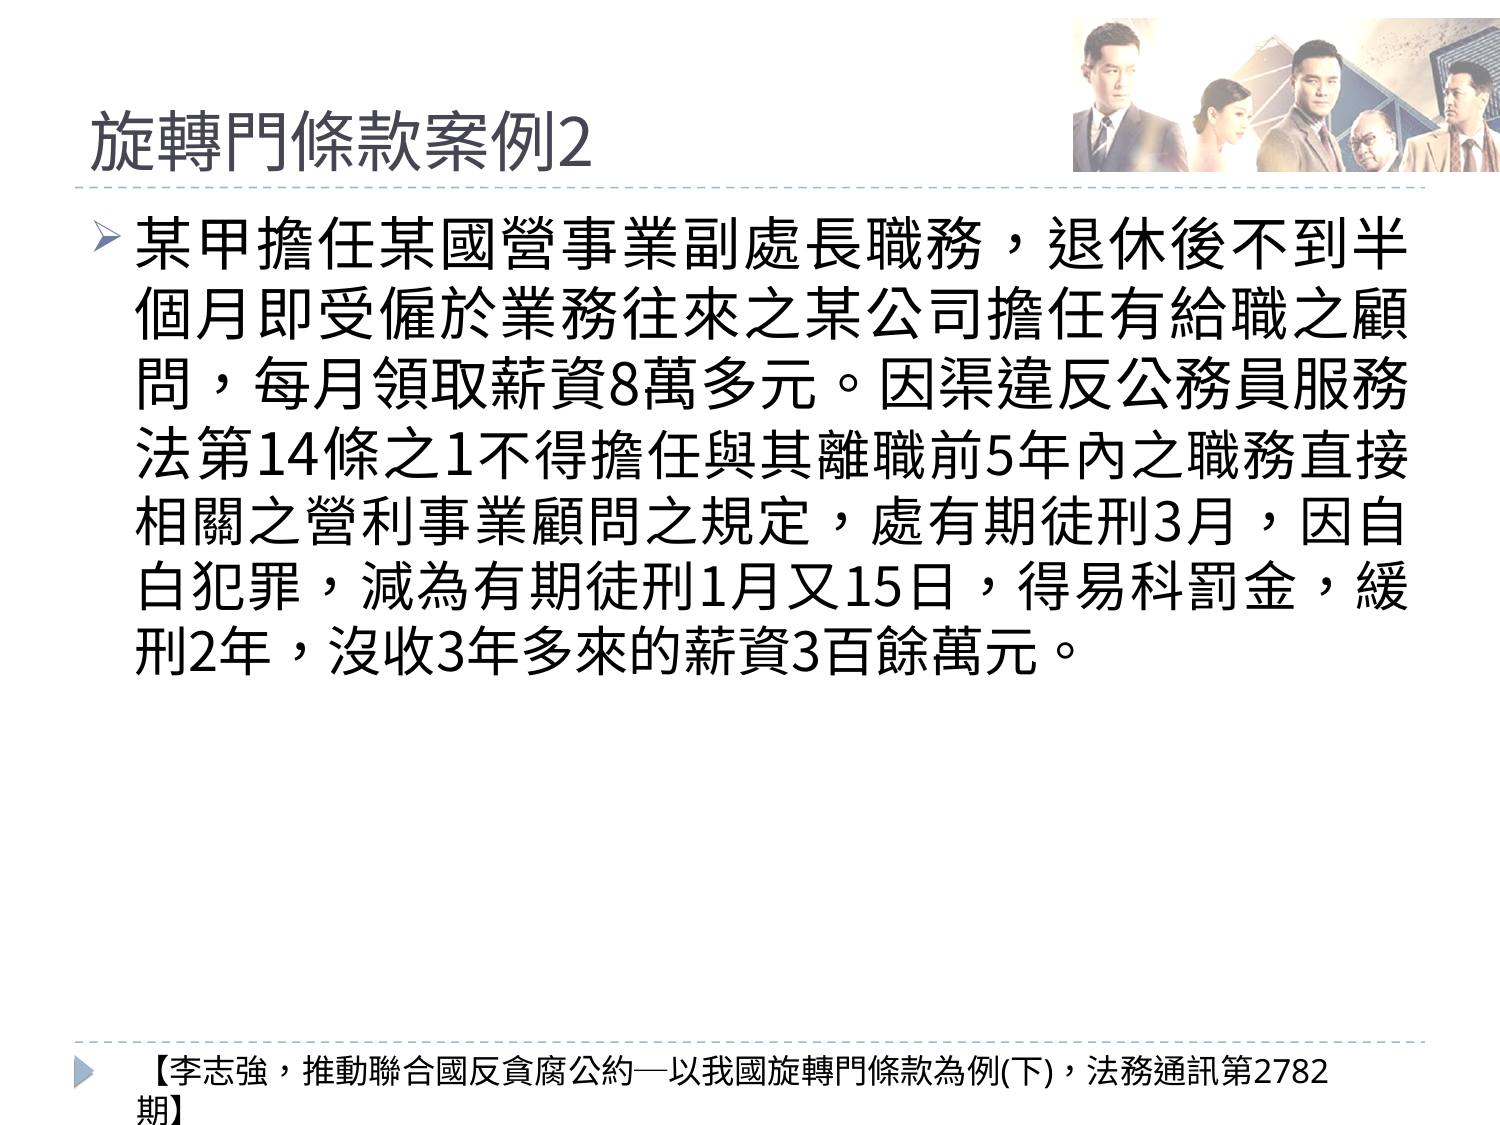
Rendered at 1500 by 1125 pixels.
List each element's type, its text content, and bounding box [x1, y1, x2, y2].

title 旋轉門條款案例2 [75, 24, 1425, 188]
picture [1073, 18, 1500, 172]
list 某甲擔任某國營事業副處長職務，退休後不到半個月即受僱於業務往來之某公司擔任有給職之顧問，每月領取薪資8萬多元。因渠違反公務員服務法第14條之1不得擔任與其離職前5年內之職務直接相關之營利事業顧問之規定，處有期徒刑3月，因自白犯罪，減為有期徒刑1月又15日，得易科罰金，緩刑2年，沒收3年多來的薪資3百餘萬元。 [75, 200, 1425, 1010]
text_box 【李志強，推動聯合國反貪腐公約─以我國旋轉門條款為例(下)，法務通訊第2782期】 [121, 1042, 1409, 1125]
